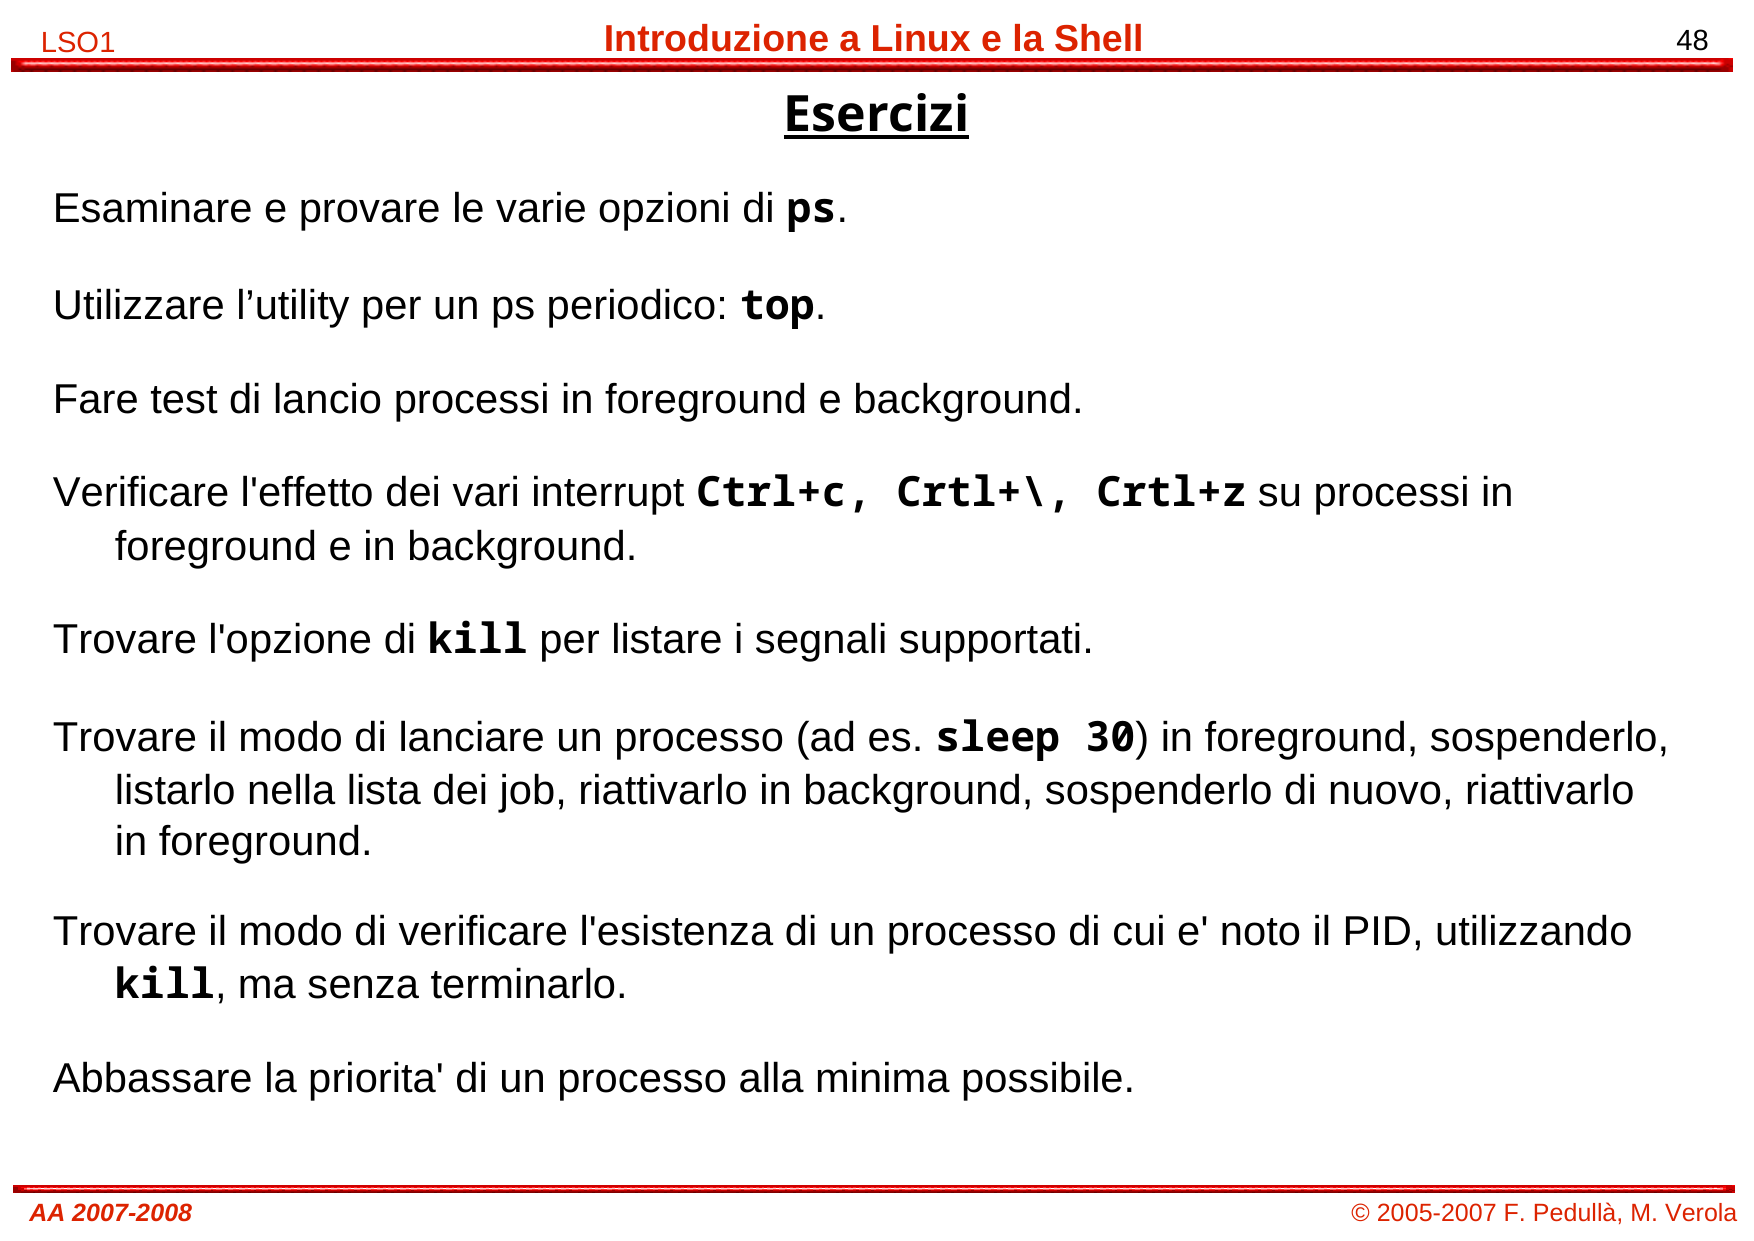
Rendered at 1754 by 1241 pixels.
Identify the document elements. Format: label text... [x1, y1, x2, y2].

title Esercizi [462, 66, 1291, 162]
list Esaminare e provare le varie opzioni di ps. Utilizzare l’utility per un ps periodico: top. Fare test di lancio processi in foreground e background. Verificare l'effetto dei vari interrupt Ctrl+c, Crtl+\, Crtl+z su processi in foreground e in background. Trovare l'opzione di kill per listare i segnali supportati. Trovare il modo di lanciare un processo (ad es. sleep 30) in foreground, sospenderlo, listarlo nella lista dei job, riattivarlo in background, sospenderlo di nuovo, riattivarlo in foreground. Trovare il modo di verificare l'esistenza di un processo di cui e' noto il PID, utilizzando kill, ma senza terminarlo. Abbassare la priorita' di un processo alla minima possibile. [52, 177, 1679, 1062]
picture [11, 58, 1733, 72]
picture [13, 1185, 1735, 1193]
